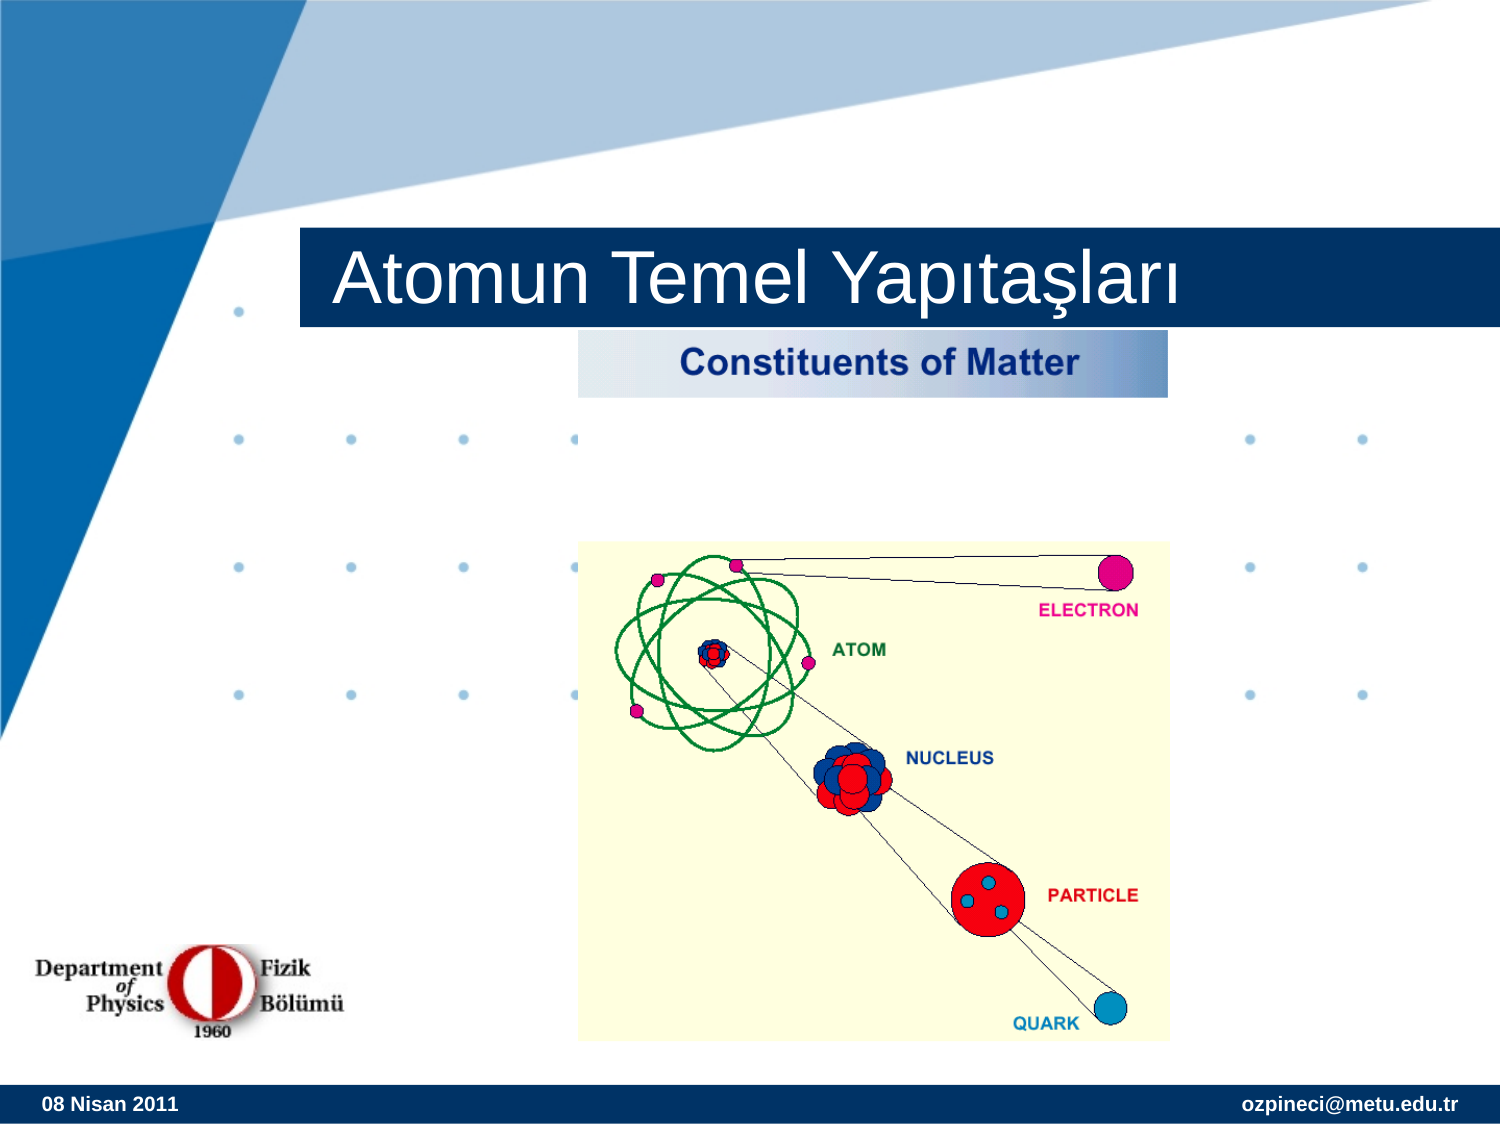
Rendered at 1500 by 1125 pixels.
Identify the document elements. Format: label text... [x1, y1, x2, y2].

picture [29, 944, 394, 1041]
picture [0, 0, 1500, 1063]
title Atomun Temel Yapıtaşları [300, 227, 1500, 328]
